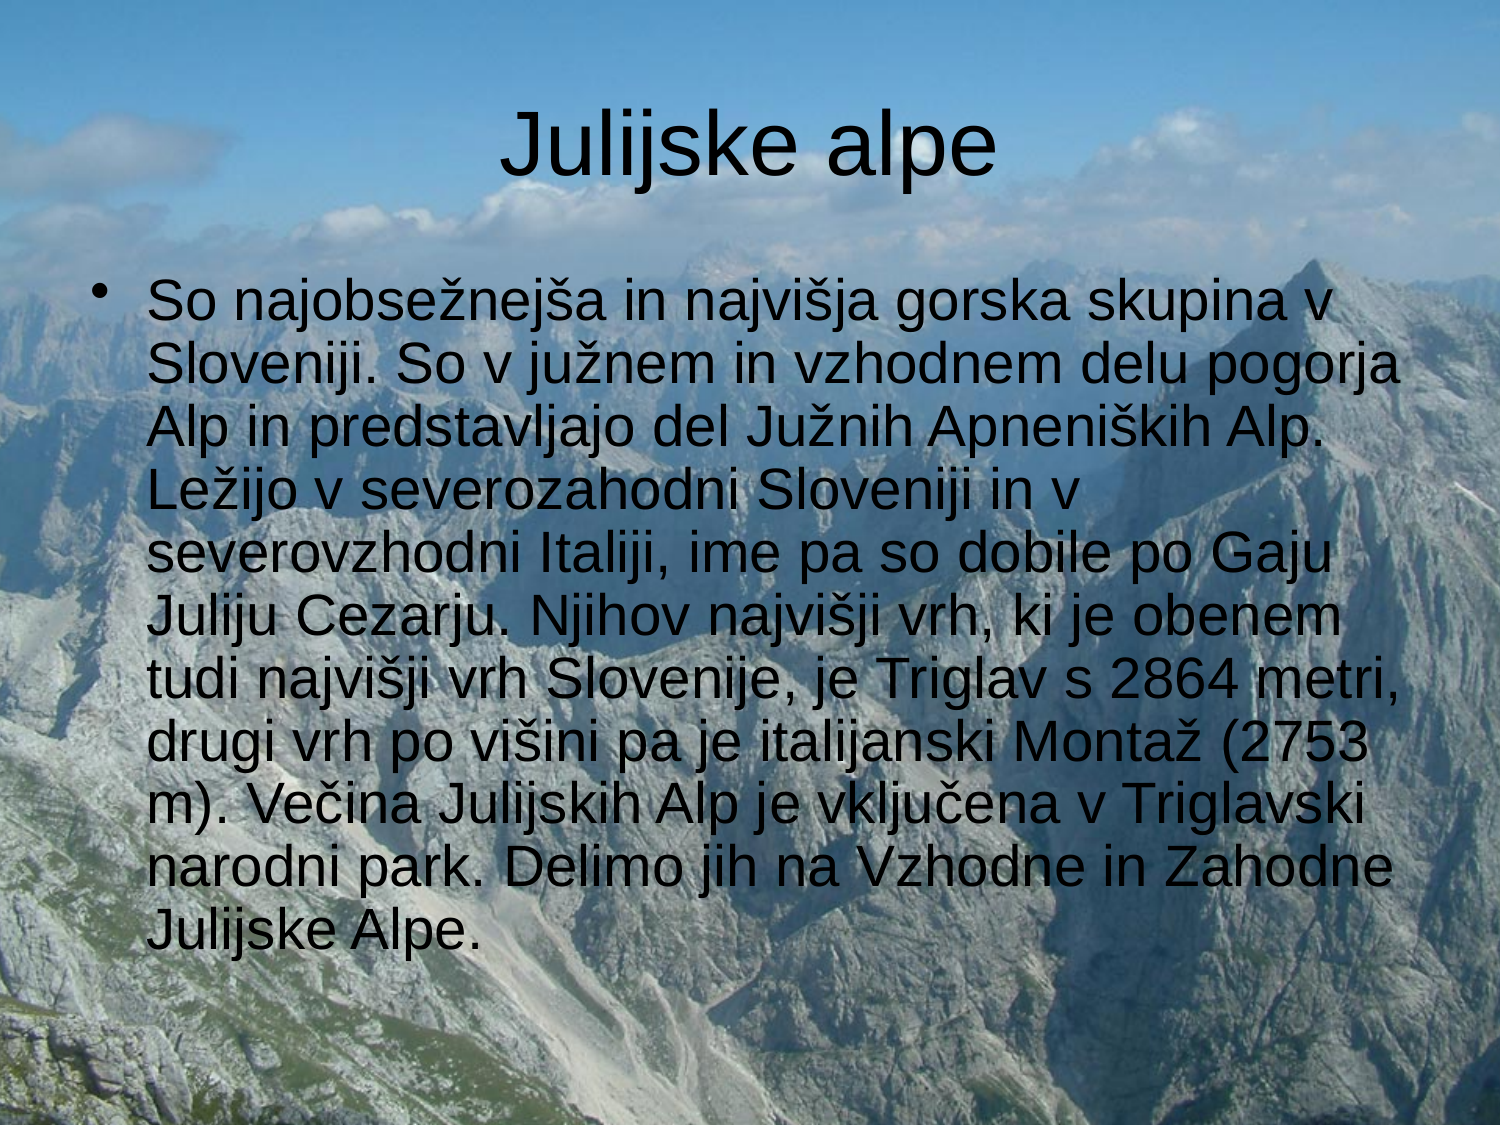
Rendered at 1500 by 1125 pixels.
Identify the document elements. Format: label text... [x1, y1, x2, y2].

picture [0, 0, 1500, 1125]
title Julijske alpe [75, 45, 1425, 233]
list So najobsežnejša in najvišja gorska skupina v Sloveniji. So v južnem in vzhodnem delu pogorja Alp in predstavljajo del Južnih Apneniških Alp. Ležijo v severozahodni Sloveniji in v severovzhodni Italiji, ime pa so dobile po Gaju Juliju Cezarju. Njihov najvišji vrh, ki je obenem tudi najvišji vrh Slovenije, je Triglav s 2864 metri, drugi vrh po višini pa je italijanski Montaž (2753 m). Večina Julijskih Alp je vključena v Triglavski narodni park. Delimo jih na Vzhodne in Zahodne Julijske Alpe. [75, 262, 1425, 1005]
